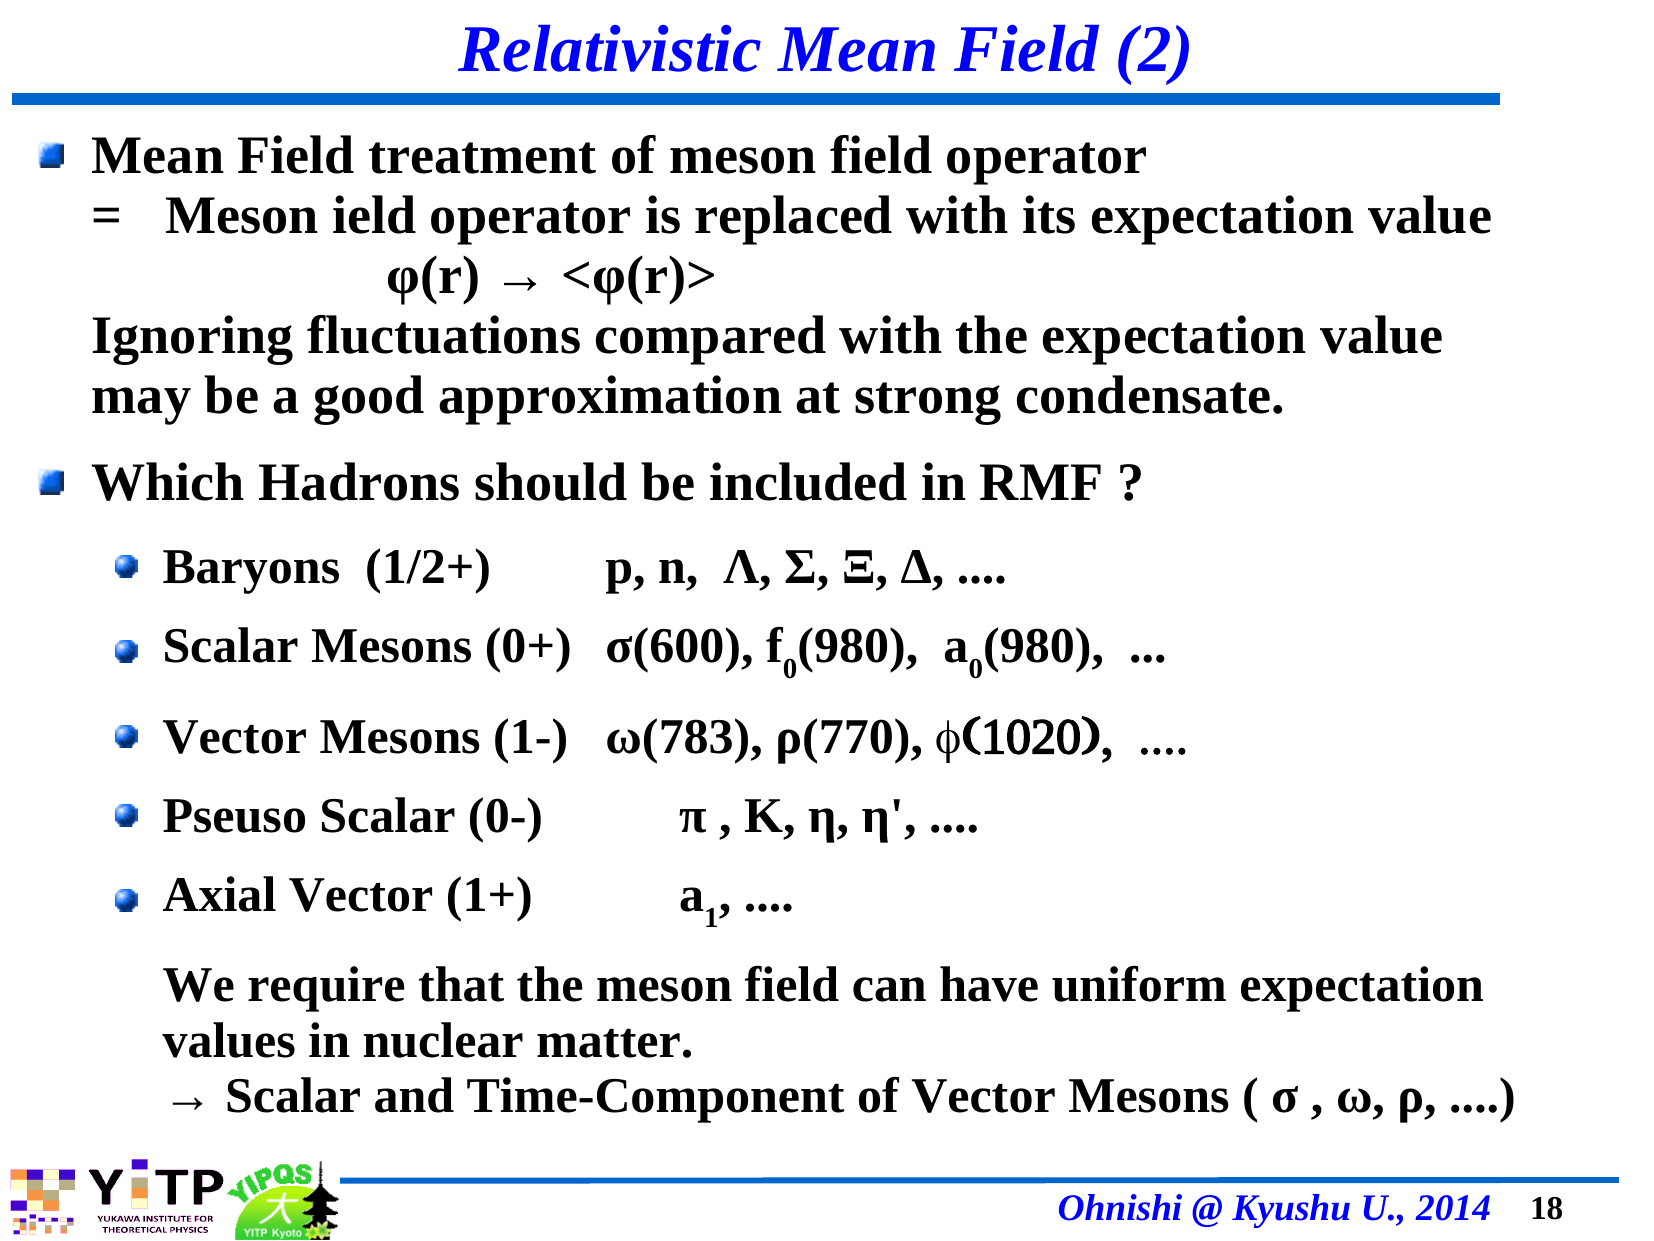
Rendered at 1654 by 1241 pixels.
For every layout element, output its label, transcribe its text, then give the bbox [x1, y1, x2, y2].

picture [0, 1154, 340, 1241]
title Relativistic Mean Field (2) [0, 0, 1654, 99]
list Mean Field treatment of meson field operator = Meson ield operator is replaced with its expectation value φ(r) → <φ(r)> Ignoring fluctuations compared with the expectation value may be a good approximation at strong condensate. Which Hadrons should be included in RMF ? Baryons (1/2+) p, n, Λ, Σ, Ξ, Δ, .... Scalar Mesons (0+) σ(600), f0(980), a0(980), ... Vector Mesons (1-) ω(783), ρ(770), (1020), .... Pseuso Scalar (0-) π , K, η, η', .... Axial Vector (1+) a1, .... We require that the meson field can have uniform expectation values in nuclear matter. → Scalar and Time-Component of Vector Mesons ( σ , ω, ρ, ....) [20, 124, 1621, 1146]
